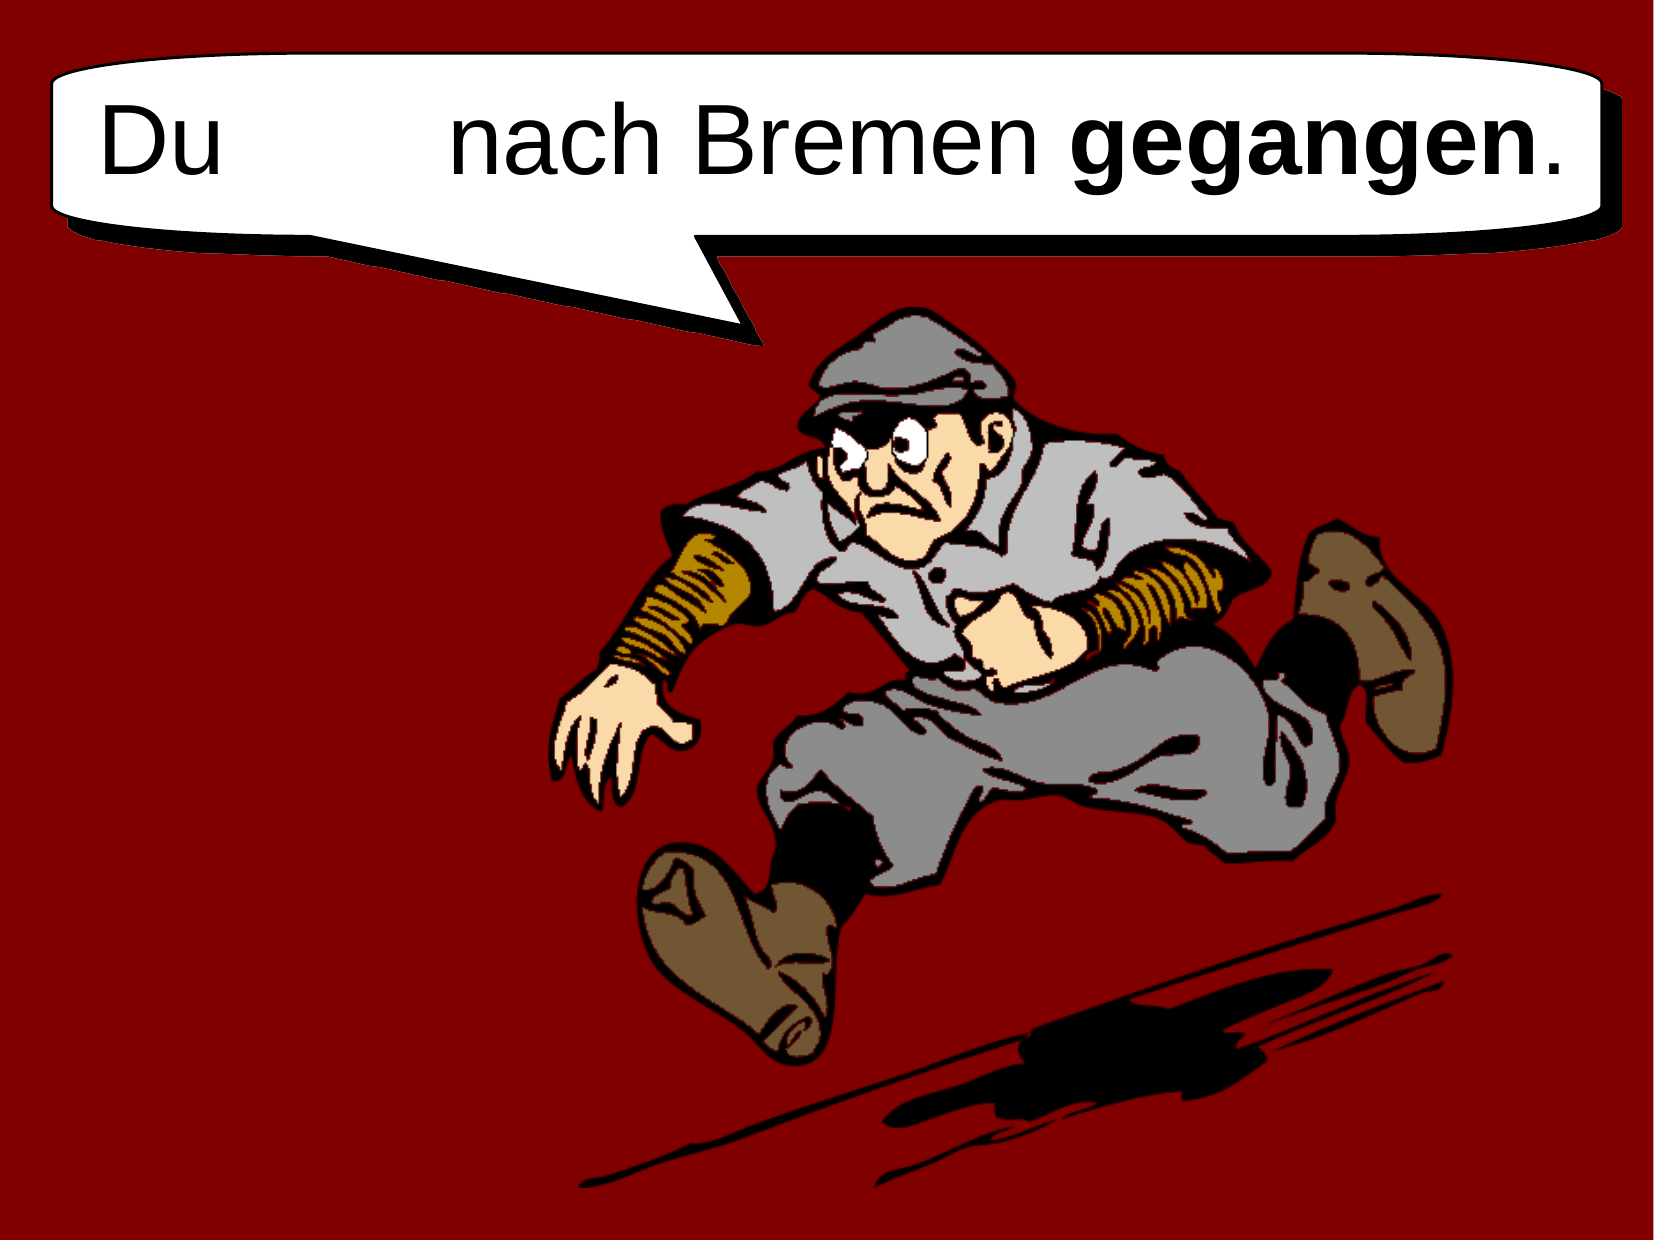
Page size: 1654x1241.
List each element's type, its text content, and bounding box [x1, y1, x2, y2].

text_box [51, 53, 1602, 219]
text_box Du nach Bremen gegangen. [75, 76, 1591, 237]
text_box [312, 237, 744, 326]
picture [548, 307, 1454, 1188]
